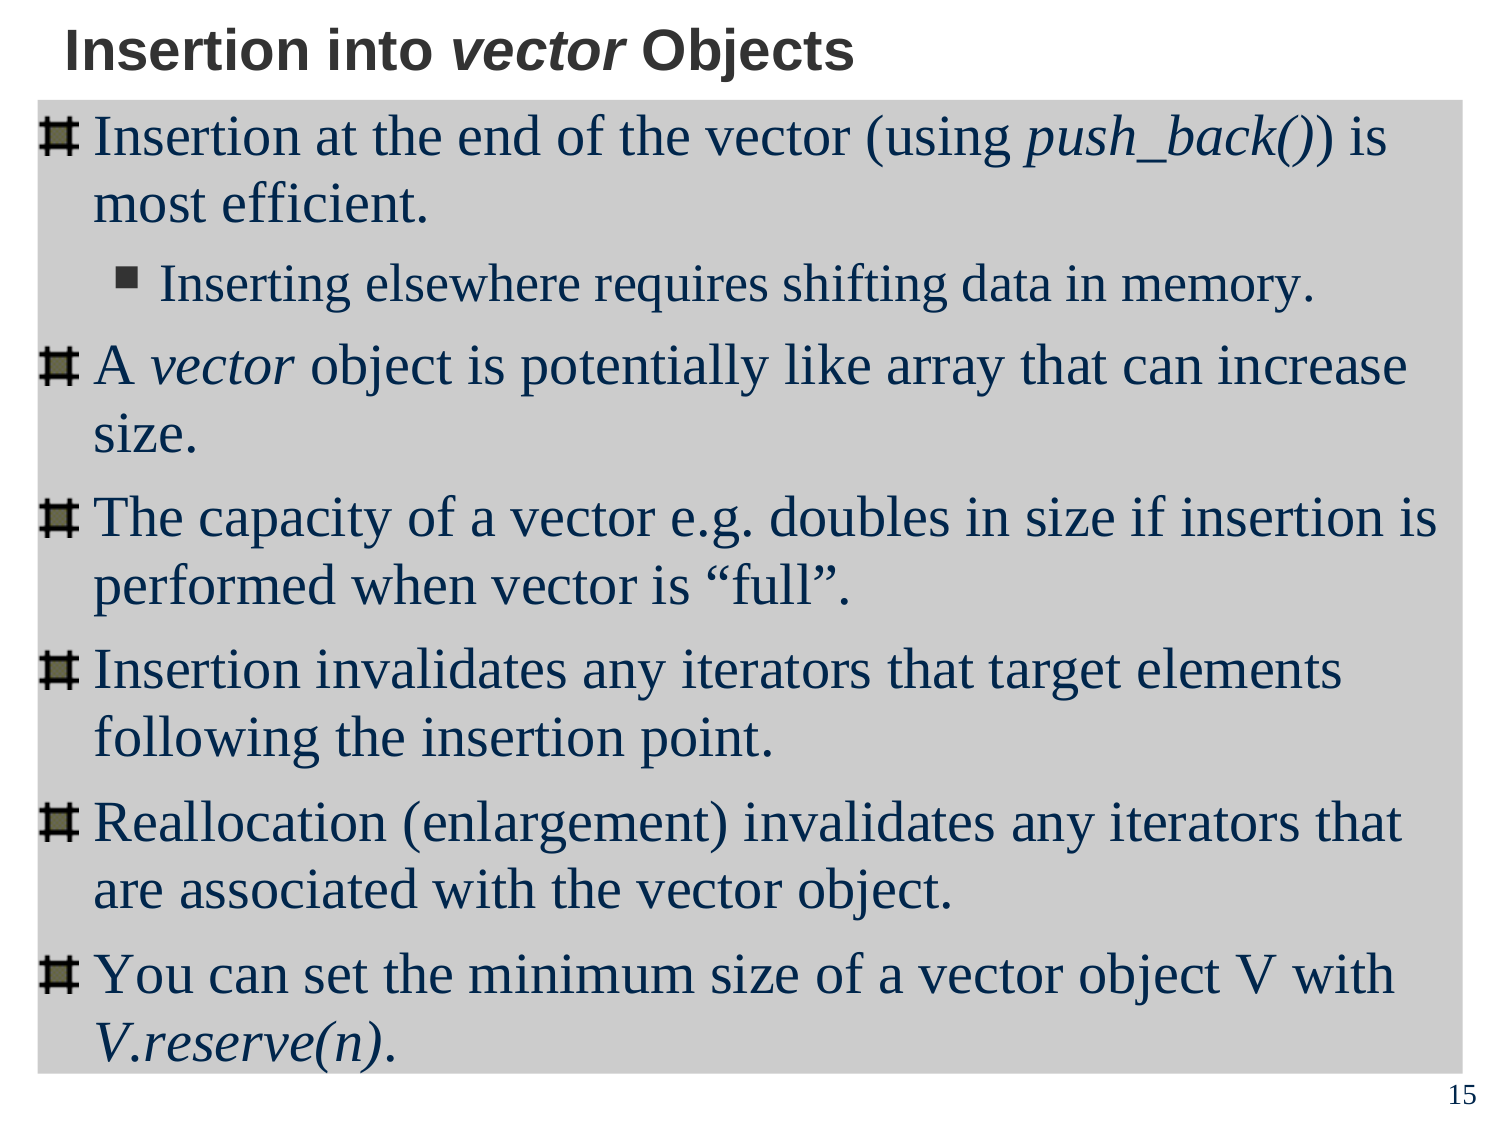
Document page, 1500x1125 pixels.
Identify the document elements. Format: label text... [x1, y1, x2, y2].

list Insertion at the end of the vector (using push_back()) is most efficient. Inserting elsewhere requires shifting data in memory. A vector object is potentially like array that can increase size. The capacity of a vector e.g. doubles in size if insertion is performed when vector is “full”. Insertion invalidates any iterators that target elements following the insertion point. Reallocation (enlargement) invalidates any iterators that are associated with the vector object. You can set the minimum size of a vector object V with V.reserve(n). [37, 99, 1463, 1071]
title Insertion into vector Objects [50, 0, 1450, 91]
